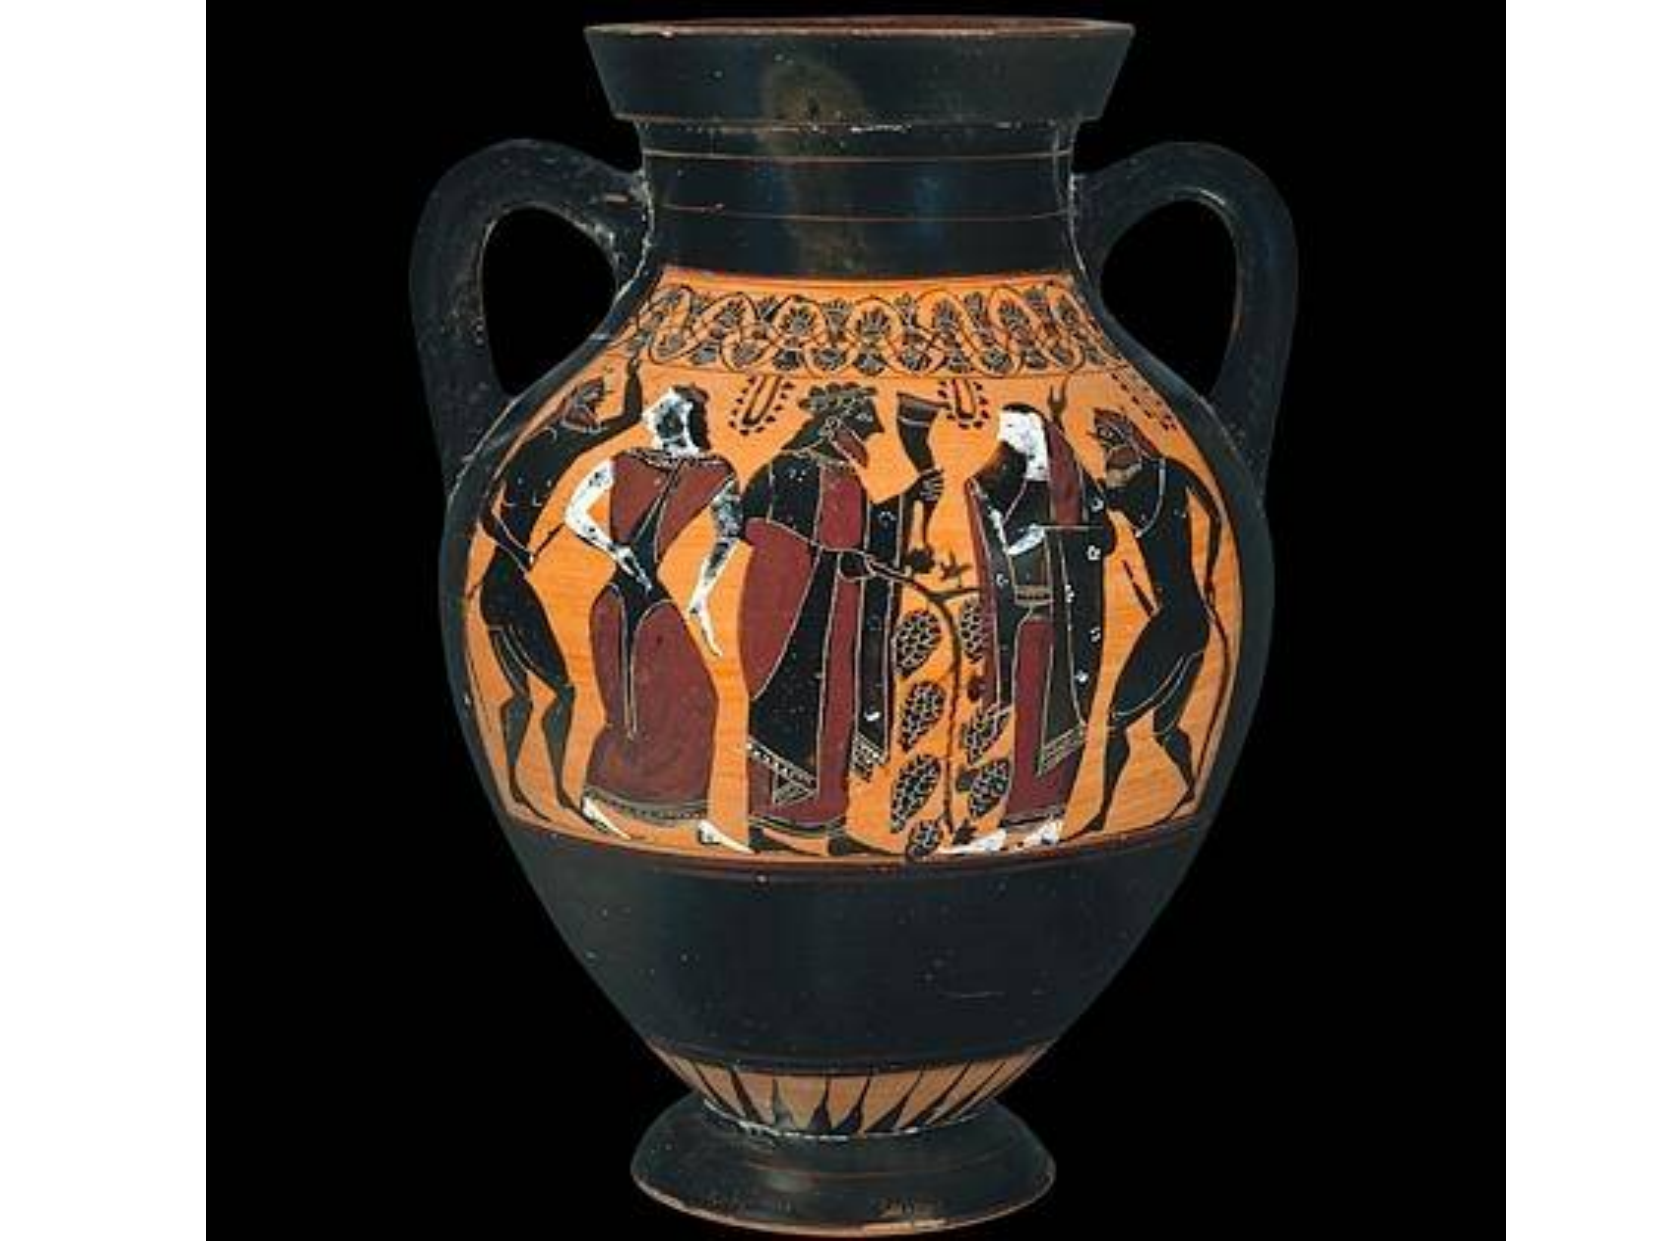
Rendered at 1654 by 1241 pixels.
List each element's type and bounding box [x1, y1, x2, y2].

picture [206, 0, 1506, 1241]
